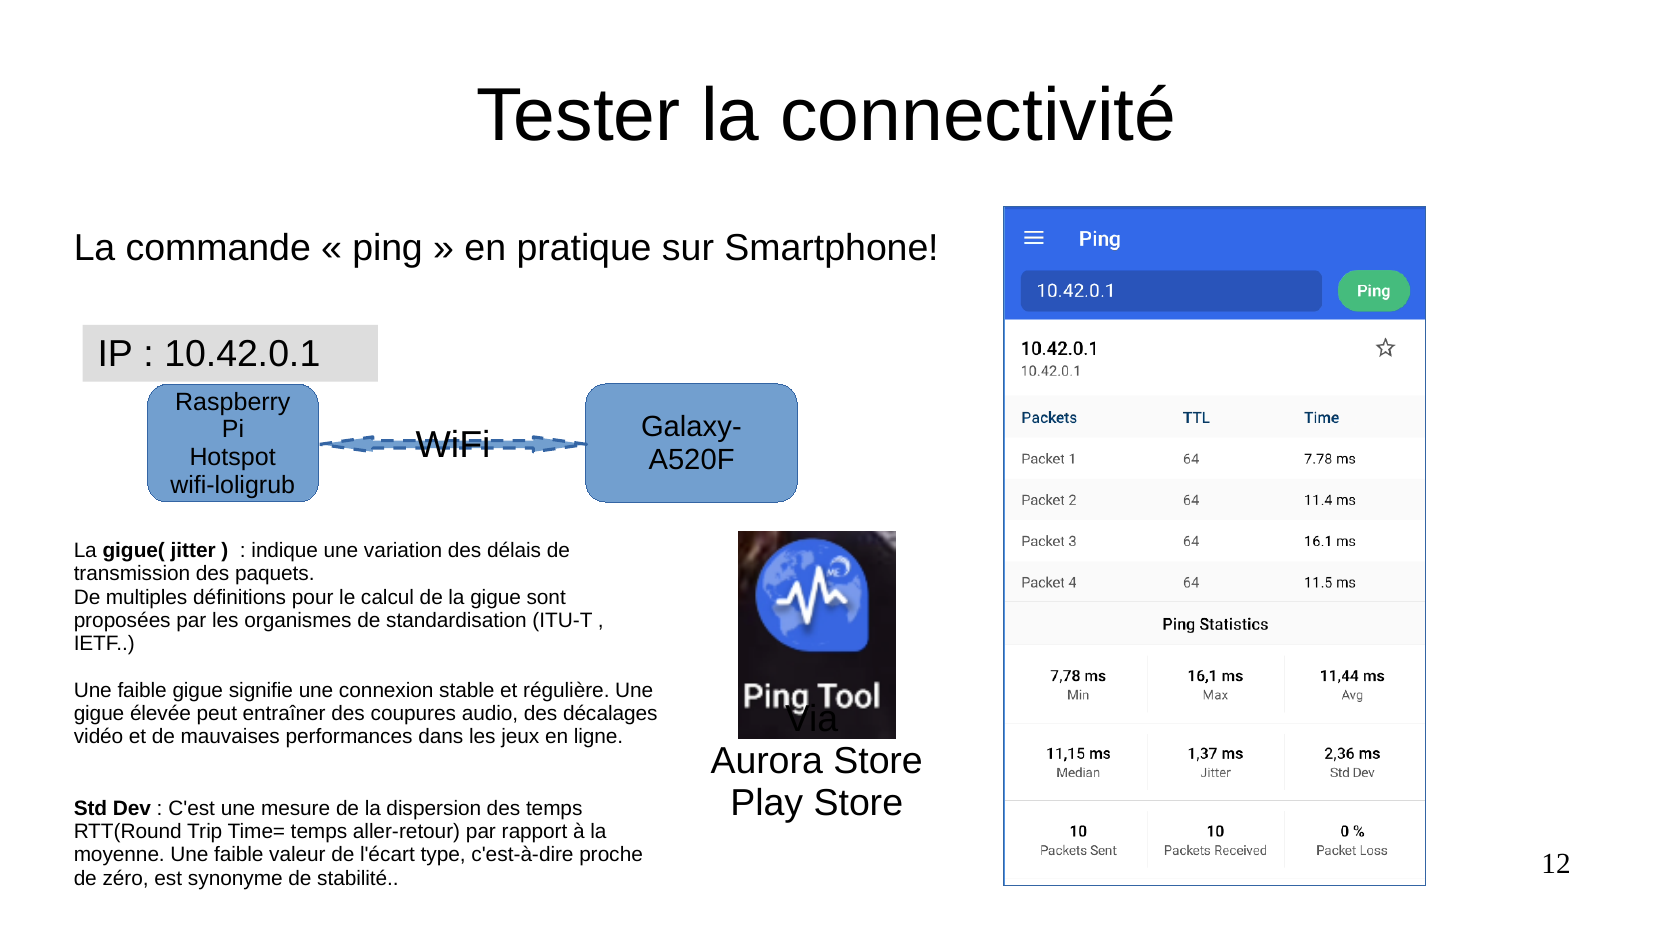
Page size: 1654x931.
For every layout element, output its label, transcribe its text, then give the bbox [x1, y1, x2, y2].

text_box IP : 10.42.0.1 [82, 324, 378, 382]
text_box RaspberryPi Hotspot wifi-loligrub [147, 384, 319, 502]
text_box La commande « ping » en pratique sur Smartphone! [59, 218, 975, 318]
text_box La gigue( jitter ) : indique une variation des délais de transmission des paquets. De multiples définitions pour le calcul de la gigue sont proposées par les organismes de standardisation (ITU-T , IETF..) Une faible gigue signifie une connexion stable et régulière. Une gigue élevée peut entraîner des coupures audio, des décalages vidéo et de mauvaises performances dans les jeux en ligne. Std Dev : C'est une mesure de la dispersion des temps RTT(Round Trip Time= temps aller-retour) par rapport à la moyenne. Une faible valeur de l'écart type, c'est-à-dire proche de zéro, est synonyme de stabilité.. [59, 531, 680, 897]
picture [738, 531, 896, 739]
text_box WiFi [488, 436, 587, 452]
text_box WiFi [466, 440, 485, 449]
text_box WiFi [319, 436, 420, 452]
picture [1003, 206, 1426, 886]
text_box Galaxy-A520F [585, 383, 798, 503]
title Tester la connectivité [82, 37, 1571, 193]
